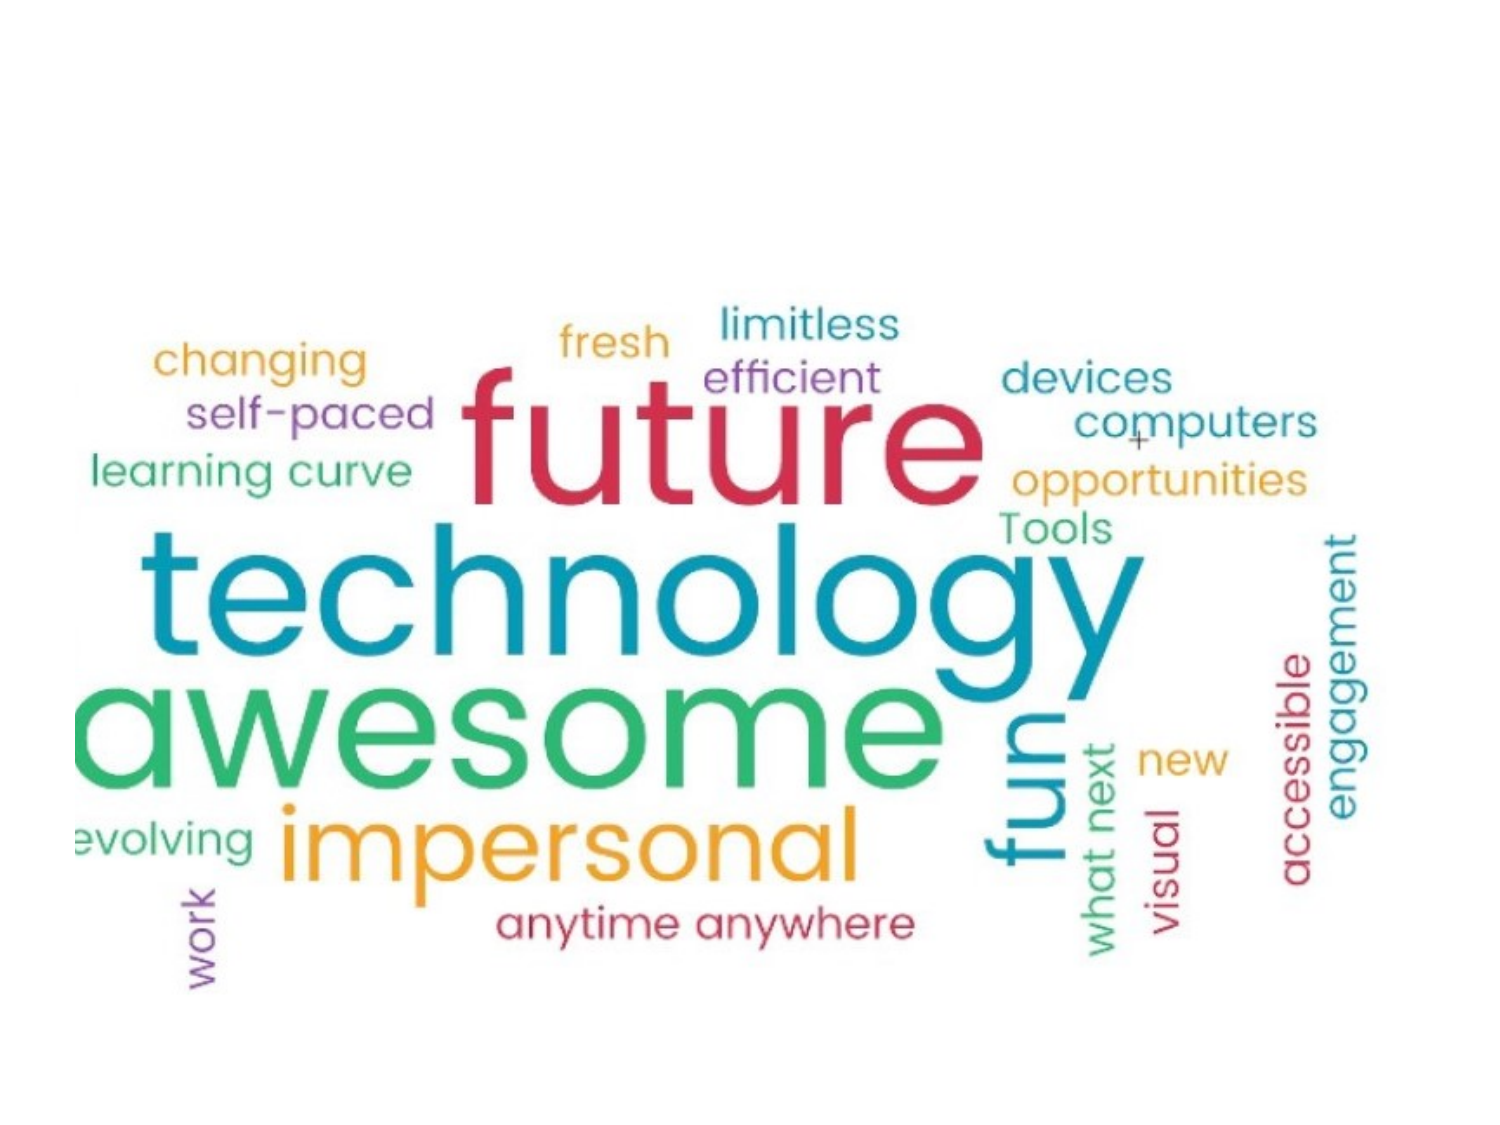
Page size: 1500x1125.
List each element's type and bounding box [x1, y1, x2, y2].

picture [75, 262, 1425, 1005]
